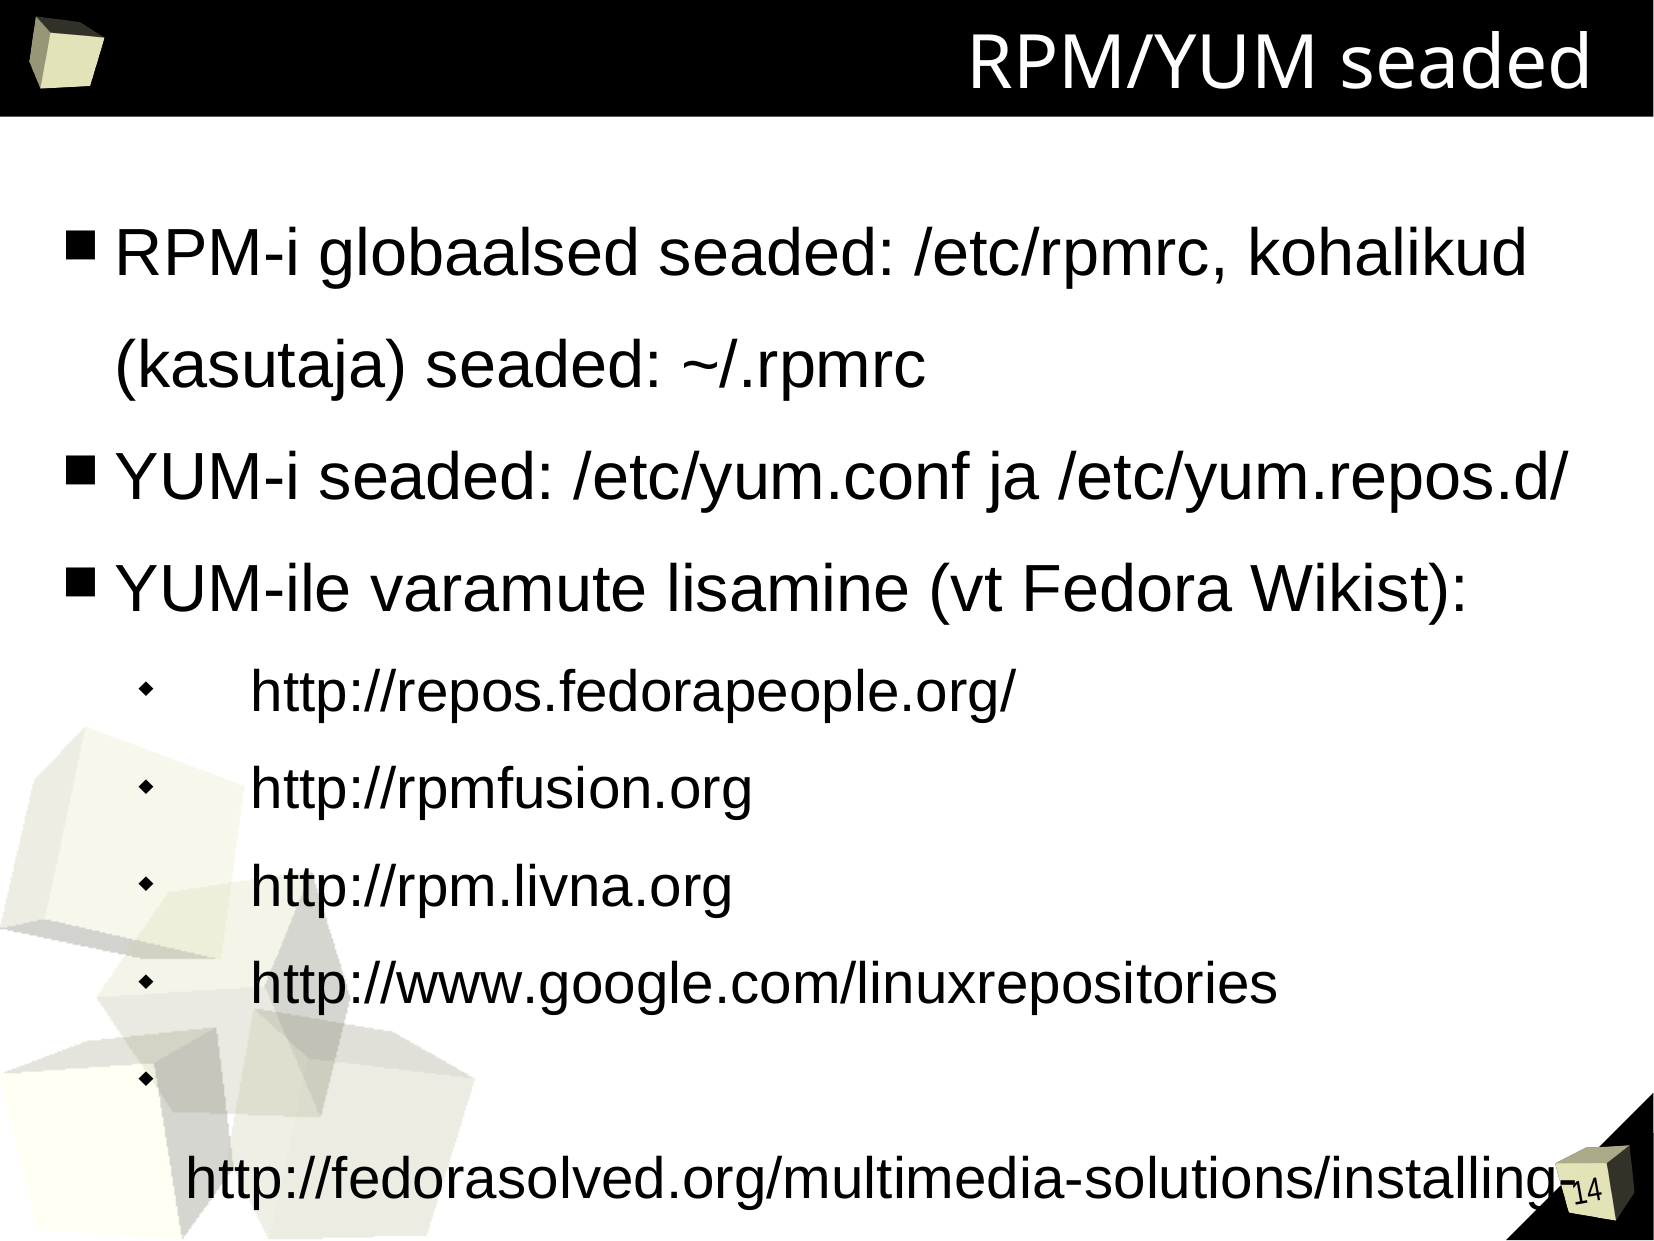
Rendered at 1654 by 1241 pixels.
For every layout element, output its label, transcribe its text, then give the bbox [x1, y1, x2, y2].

picture [0, 726, 477, 1241]
title RPM/YUM seaded [118, 0, 1595, 119]
list RPM-i globaalsed seaded: /etc/rpmrc, kohalikud (kasutaja) seaded: ~/.rpmrc YUM-i seaded: /etc/yum.conf ja /etc/yum.repos.d/ YUM-ile varamute lisamine (vt Fedora Wikist): http://repos.fedorapeople.org/ http://rpmfusion.org http://rpm.livna.org http://www.google.com/linuxrepositories http://fedorasolved.org/multimedia-solutions/installing-skype/ [44, 177, 1611, 1214]
